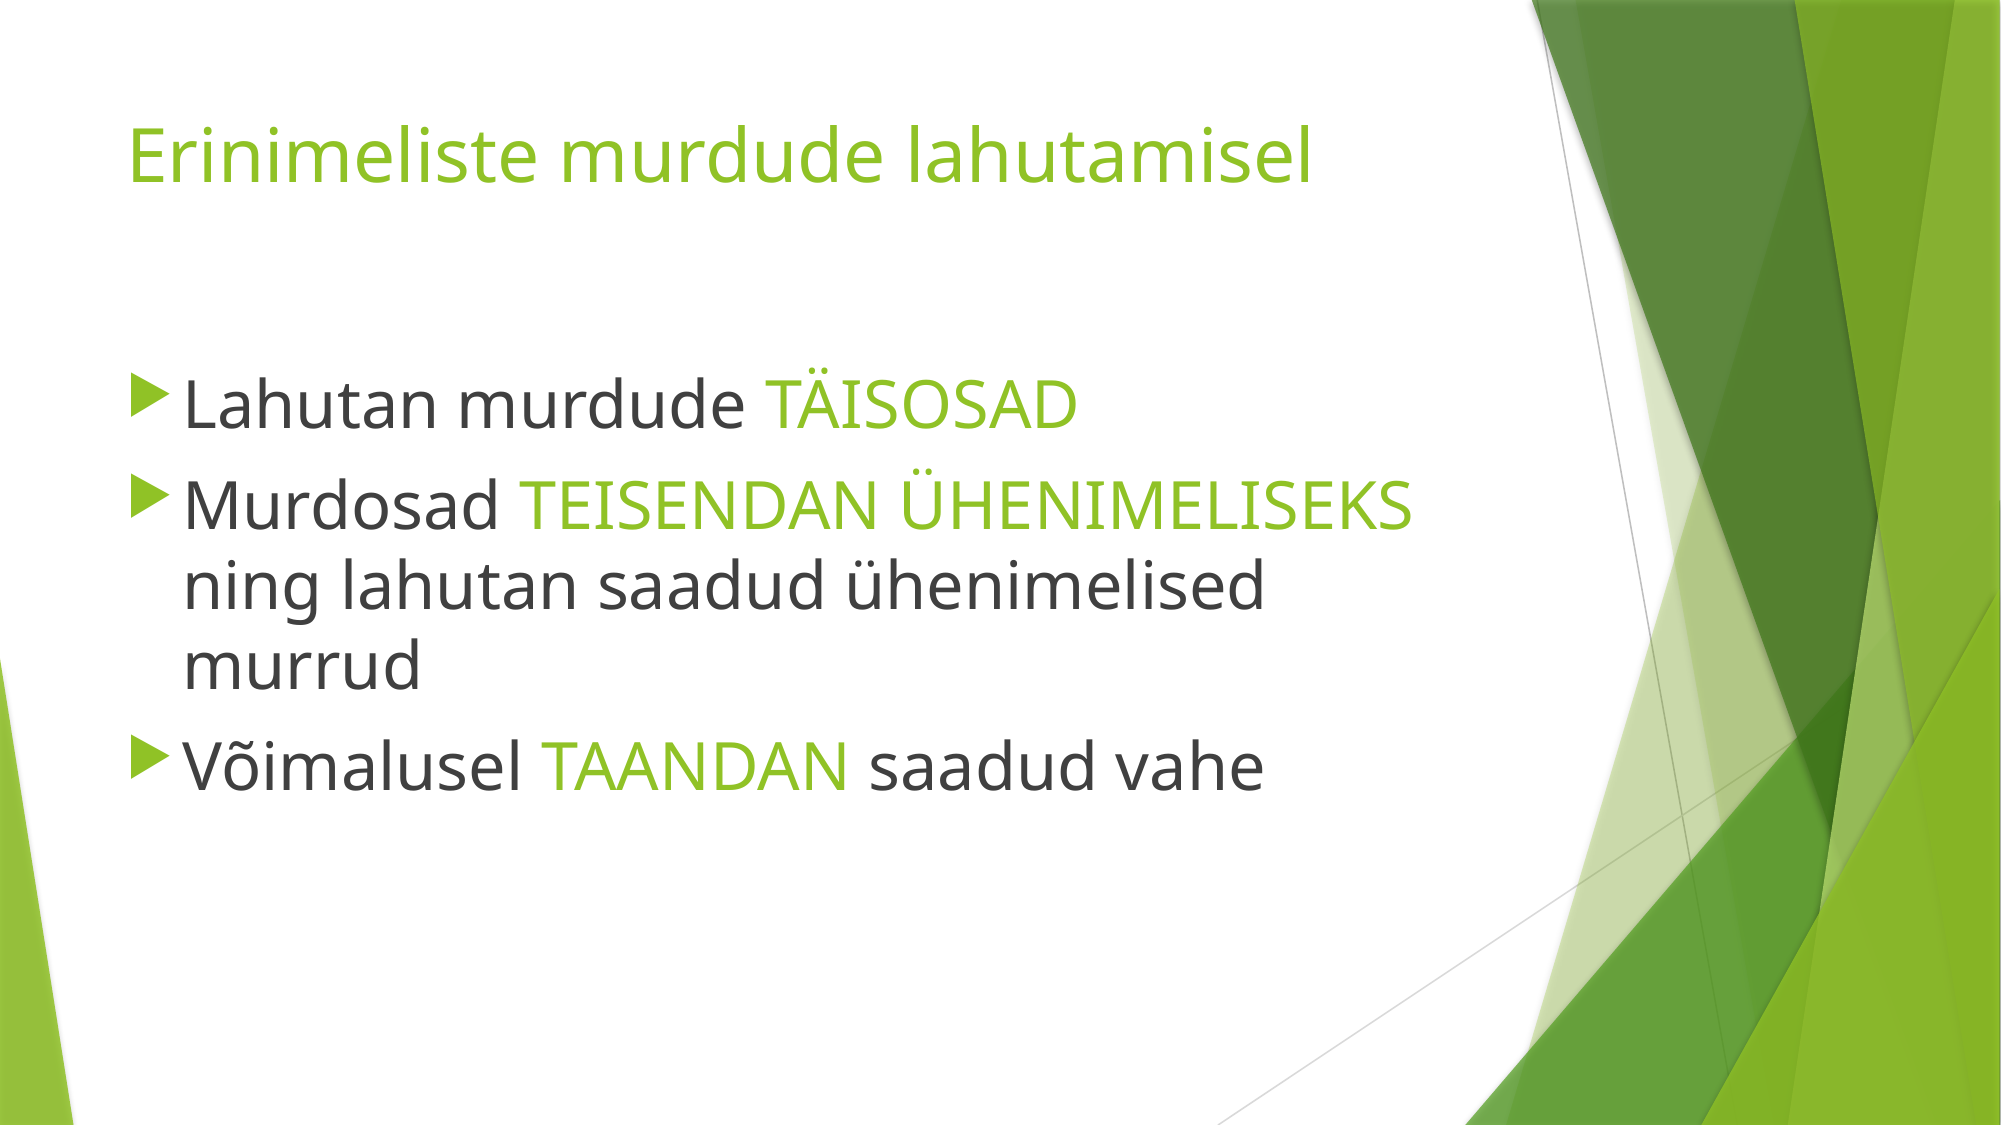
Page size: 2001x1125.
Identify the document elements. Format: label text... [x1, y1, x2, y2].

list Lahutan murdude TÄISOSAD Murdosad TEISENDAN ÜHENIMELISEKS ning lahutan saadud ühenimelised murrud Võimalusel TAANDAN saadud vahe [111, 354, 1522, 992]
title Erinimeliste murdude lahutamisel [111, 99, 1522, 317]
